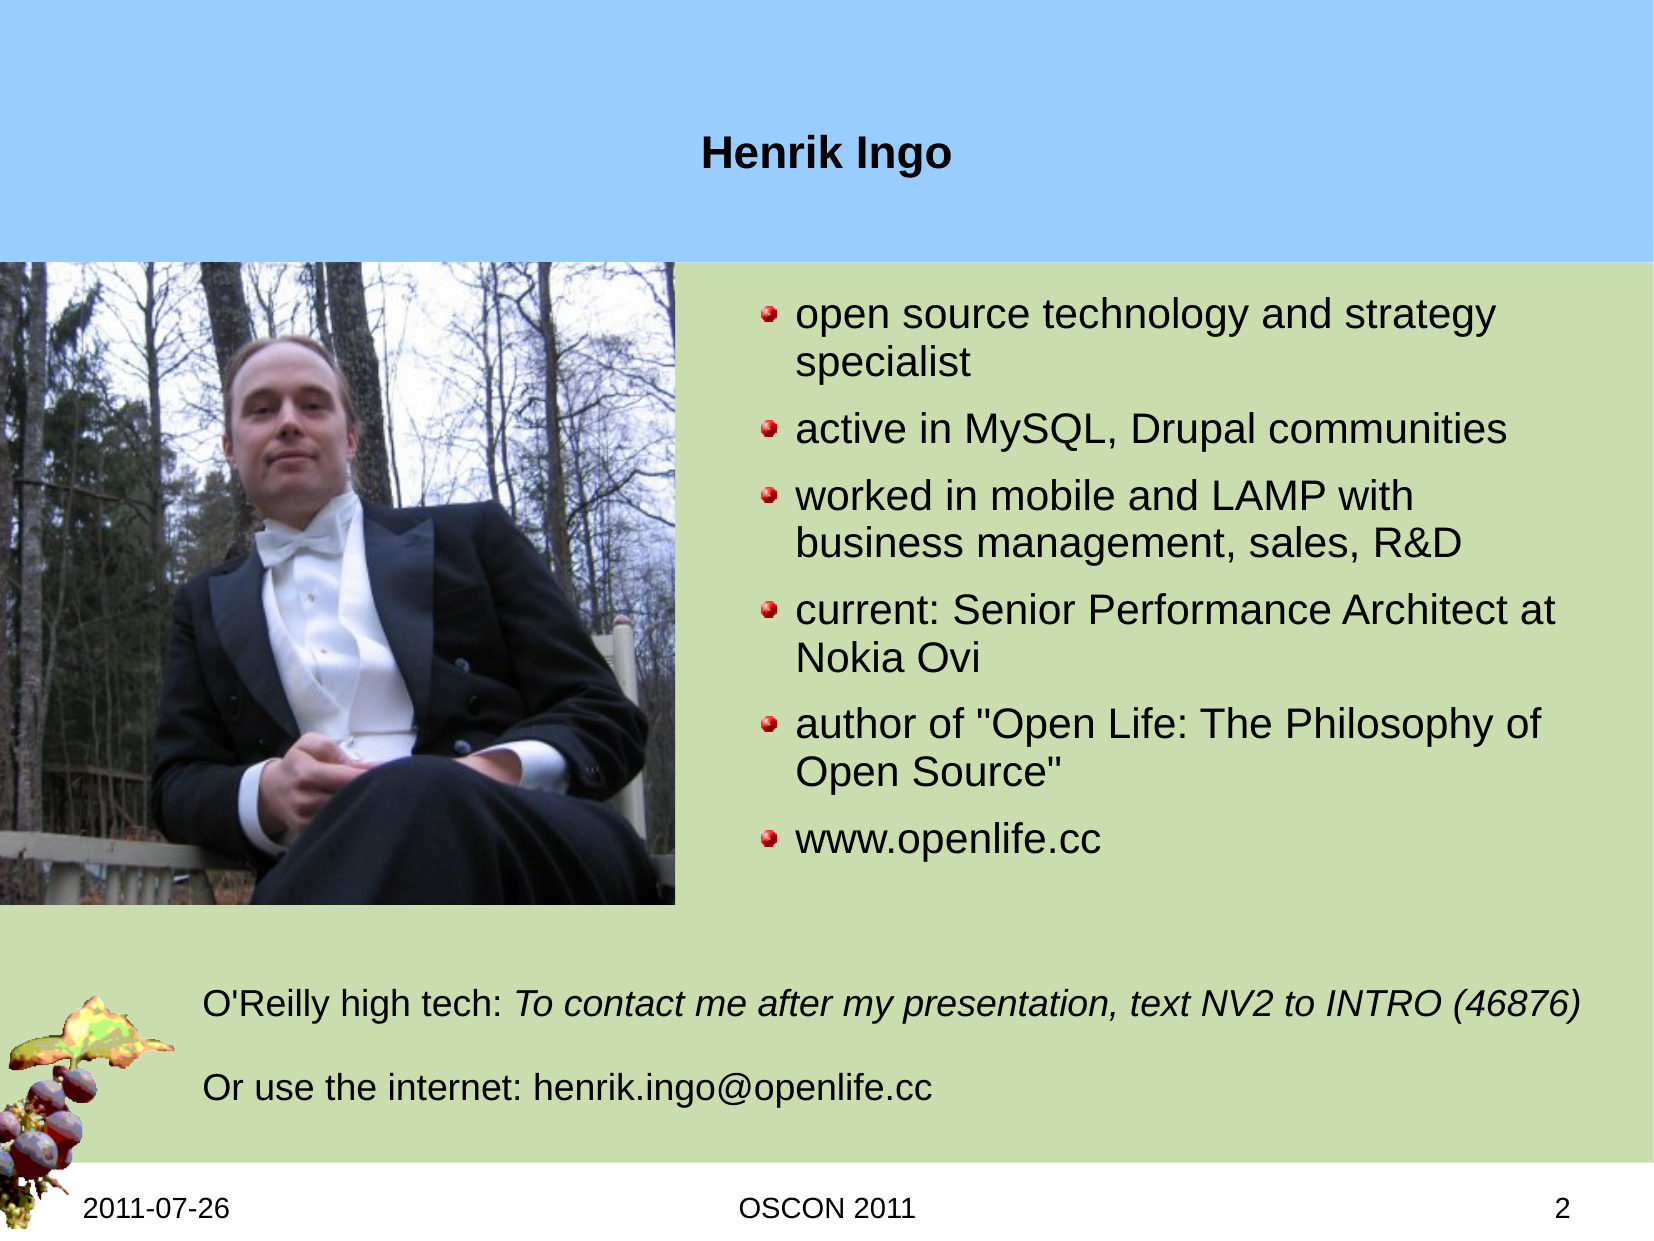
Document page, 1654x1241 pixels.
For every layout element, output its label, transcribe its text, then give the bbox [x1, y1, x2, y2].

title Henrik Ingo [82, 49, 1571, 257]
picture [0, 990, 188, 1229]
text_box O'Reilly high tech: To contact me after my presentation, text NV2 to INTRO (46876) Or use the internet: henrik.ingo@openlife.cc [187, 975, 1597, 1116]
picture [0, 262, 676, 905]
list open source technology and strategy specialist active in MySQL, Drupal communities worked in mobile and LAMP with business management, sales, R&D current: Senior Performance Architect at Nokia Ovi author of "Open Life: The Philosophy of Open Source" www.openlife.cc [750, 290, 1572, 863]
